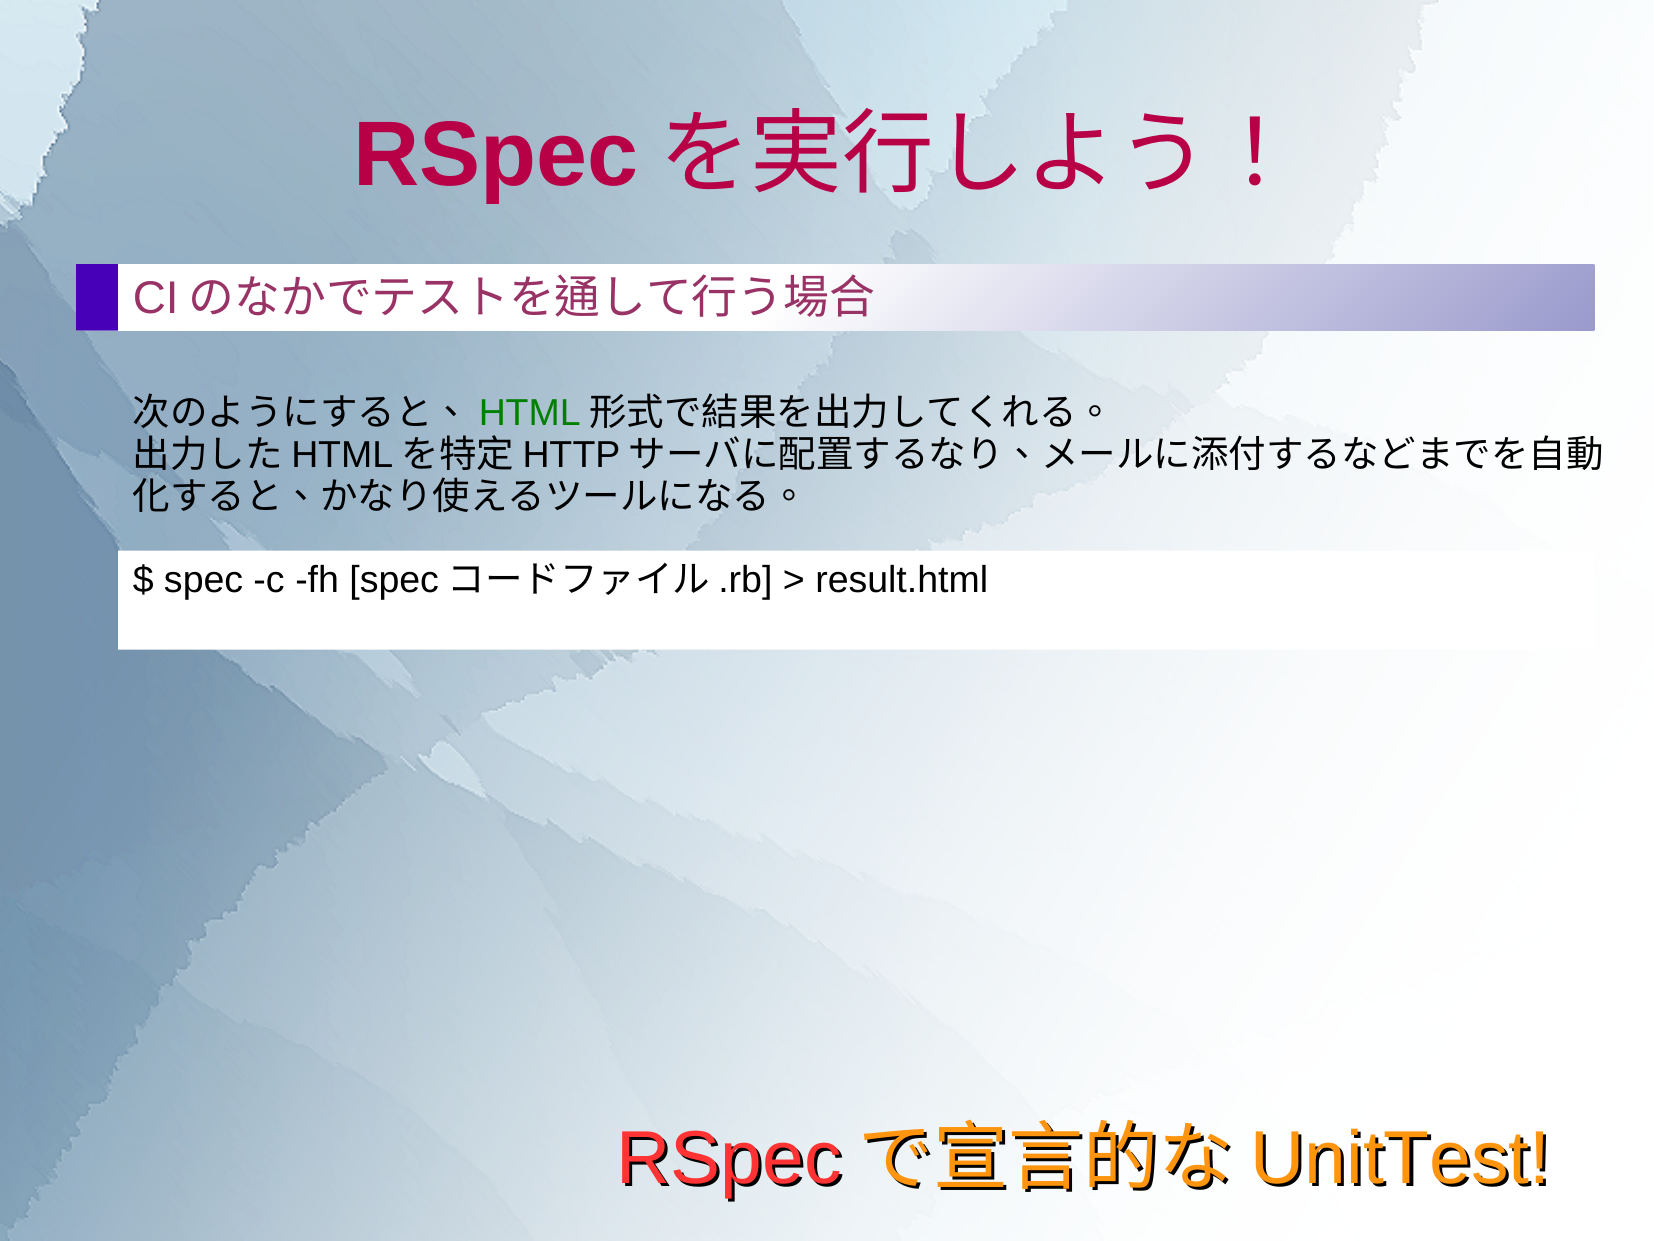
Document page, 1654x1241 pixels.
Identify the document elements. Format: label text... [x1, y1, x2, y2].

text_box CIのなかでテストを通して行う場合 [118, 264, 1595, 331]
text_box $ spec -c -fh [specコードファイル.rb] > result.html [118, 550, 1595, 650]
title RSpecを実行しよう！ [83, 57, 1572, 250]
text_box 次のようにすると、HTML形式で結果を出力してくれる。 出力したHTMLを特定HTTPサーバに配置するなり、メールに添付するなどまでを自動化すると、かなり使えるツールになる。 [118, 383, 1625, 525]
text_box RSpecで宣言的なUnitTest! [561, 1107, 1566, 1207]
picture [0, 0, 1654, 1241]
